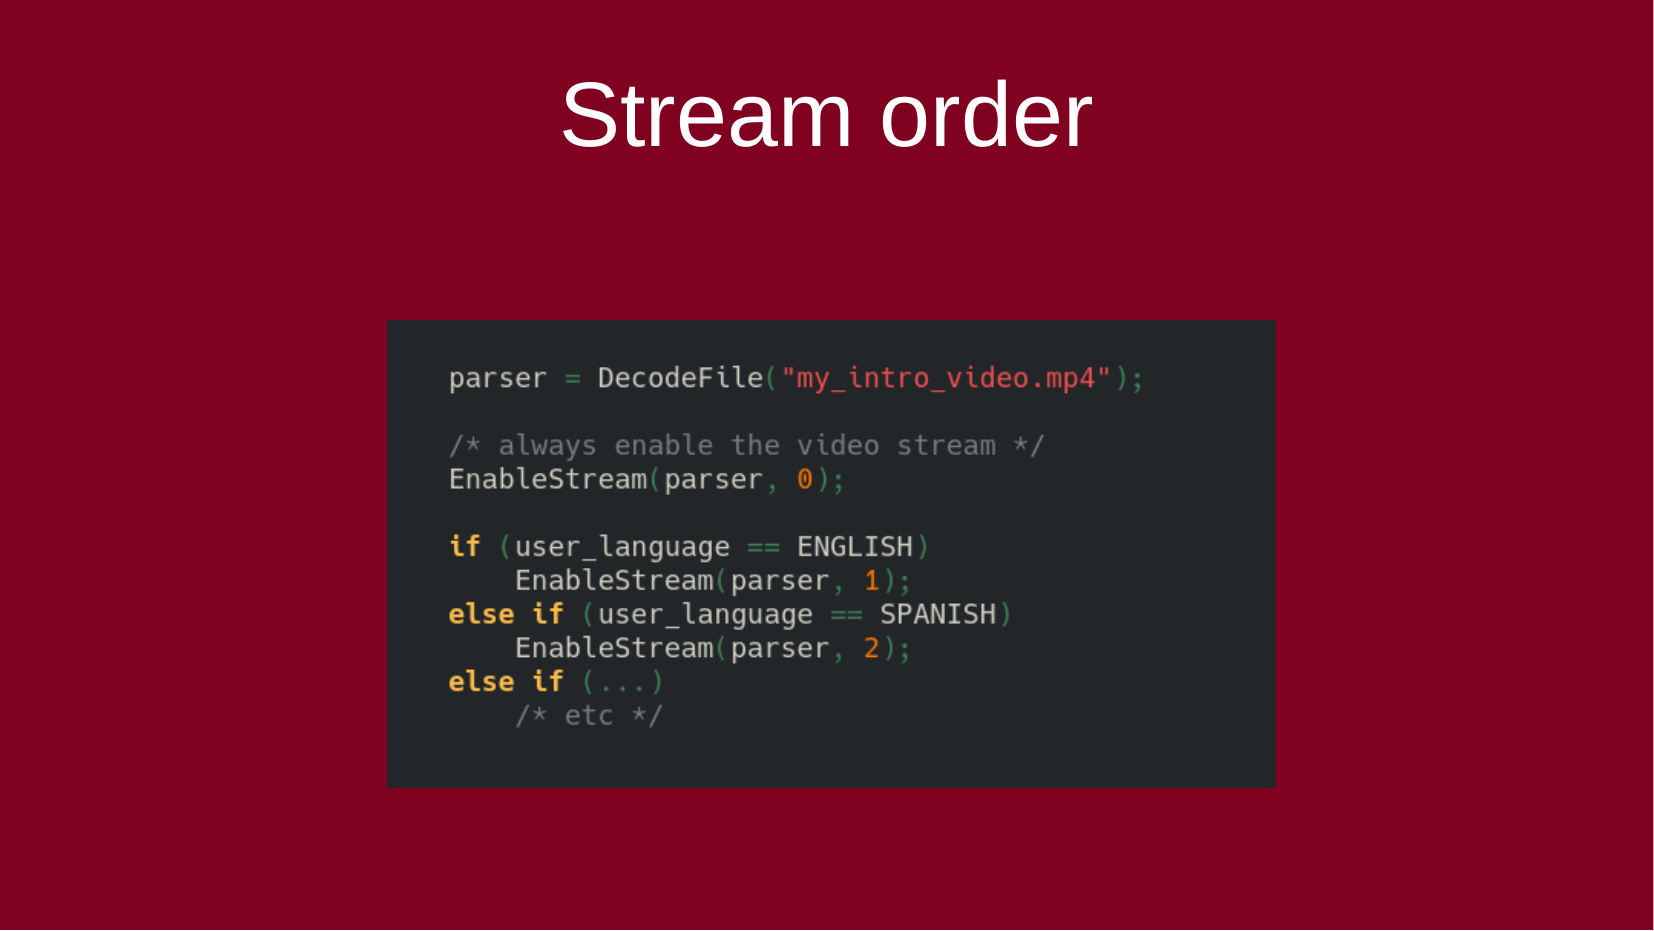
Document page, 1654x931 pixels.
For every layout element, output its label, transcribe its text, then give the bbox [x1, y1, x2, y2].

title Stream order [82, 37, 1571, 193]
picture [387, 320, 1276, 788]
